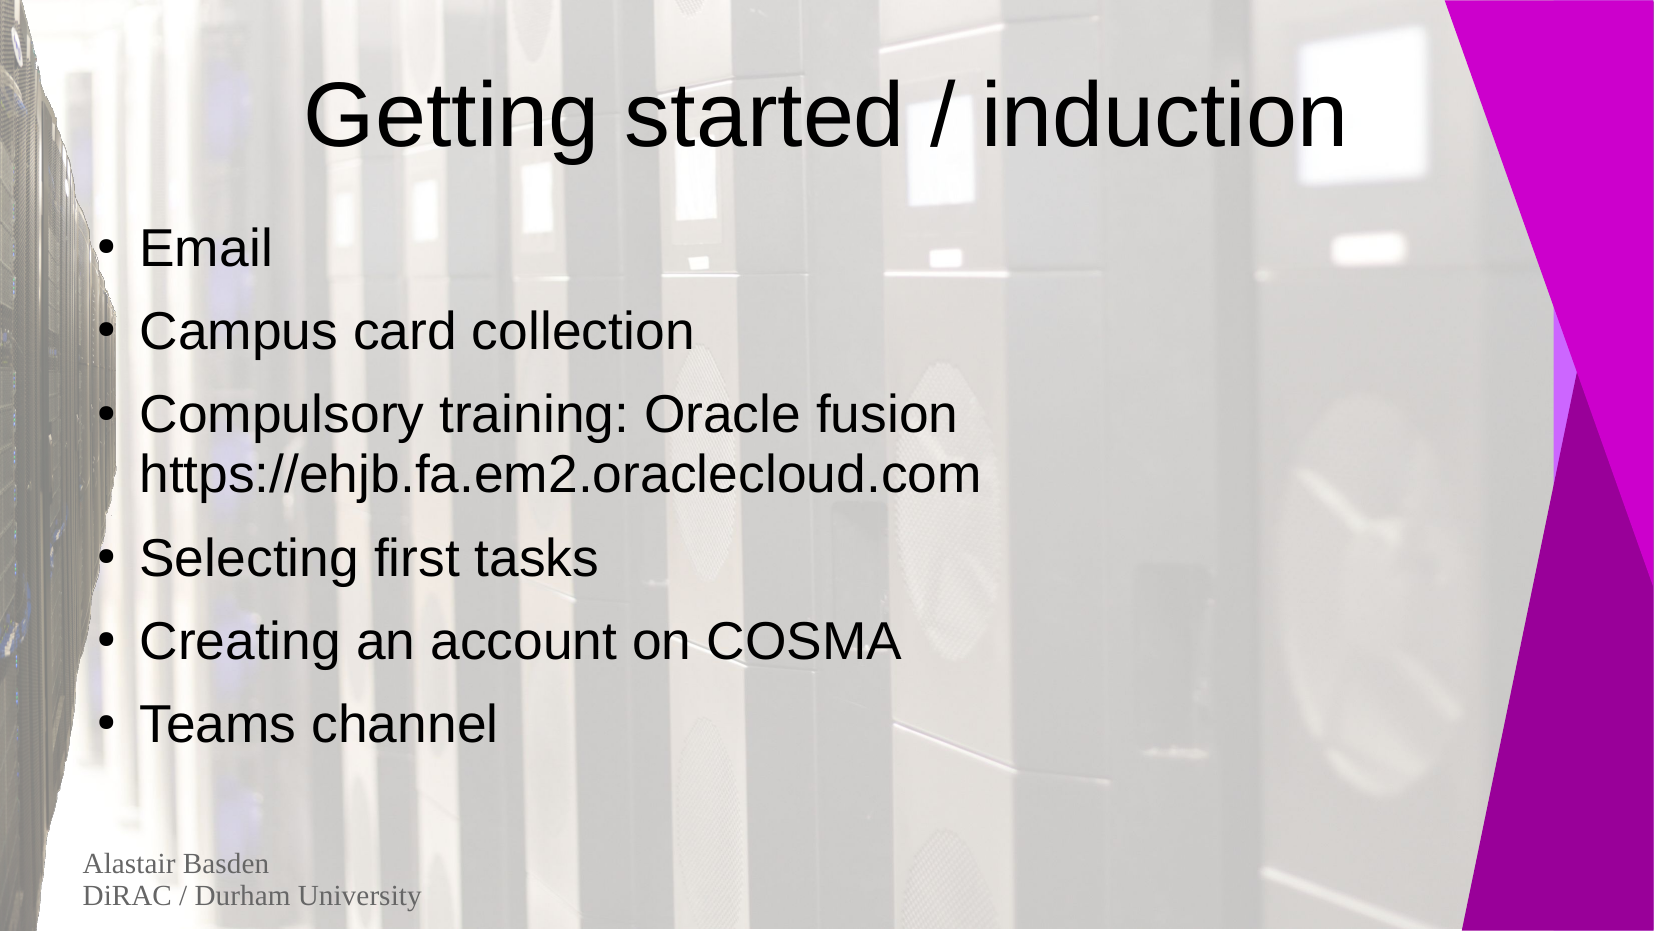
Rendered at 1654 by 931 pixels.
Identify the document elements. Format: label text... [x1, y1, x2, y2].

picture [0, 0, 1521, 931]
title Getting started / induction [82, 37, 1571, 193]
list Email Campus card collection Compulsory training: Oracle fusion https://ehjb.fa.em2.oraclecloud.com Selecting first tasks Creating an account on COSMA Teams channel [82, 217, 1571, 758]
